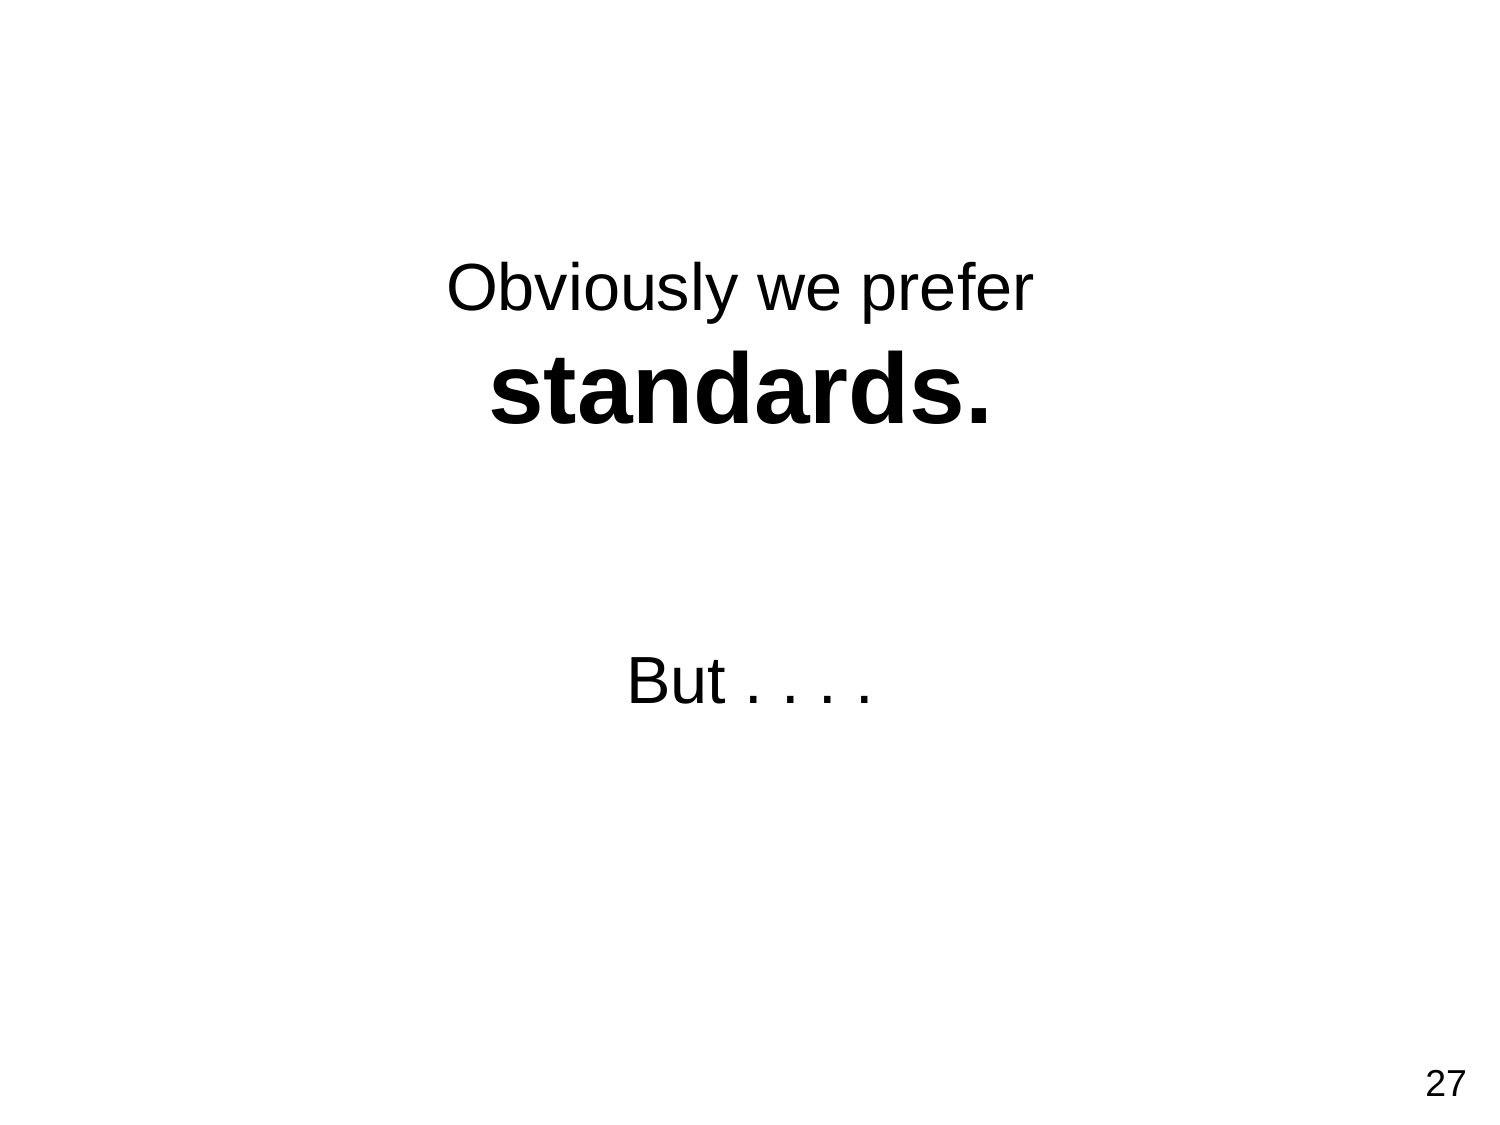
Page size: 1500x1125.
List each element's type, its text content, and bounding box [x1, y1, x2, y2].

subtitle Obviously we prefer standards. But . . . . [75, 44, 1425, 916]
